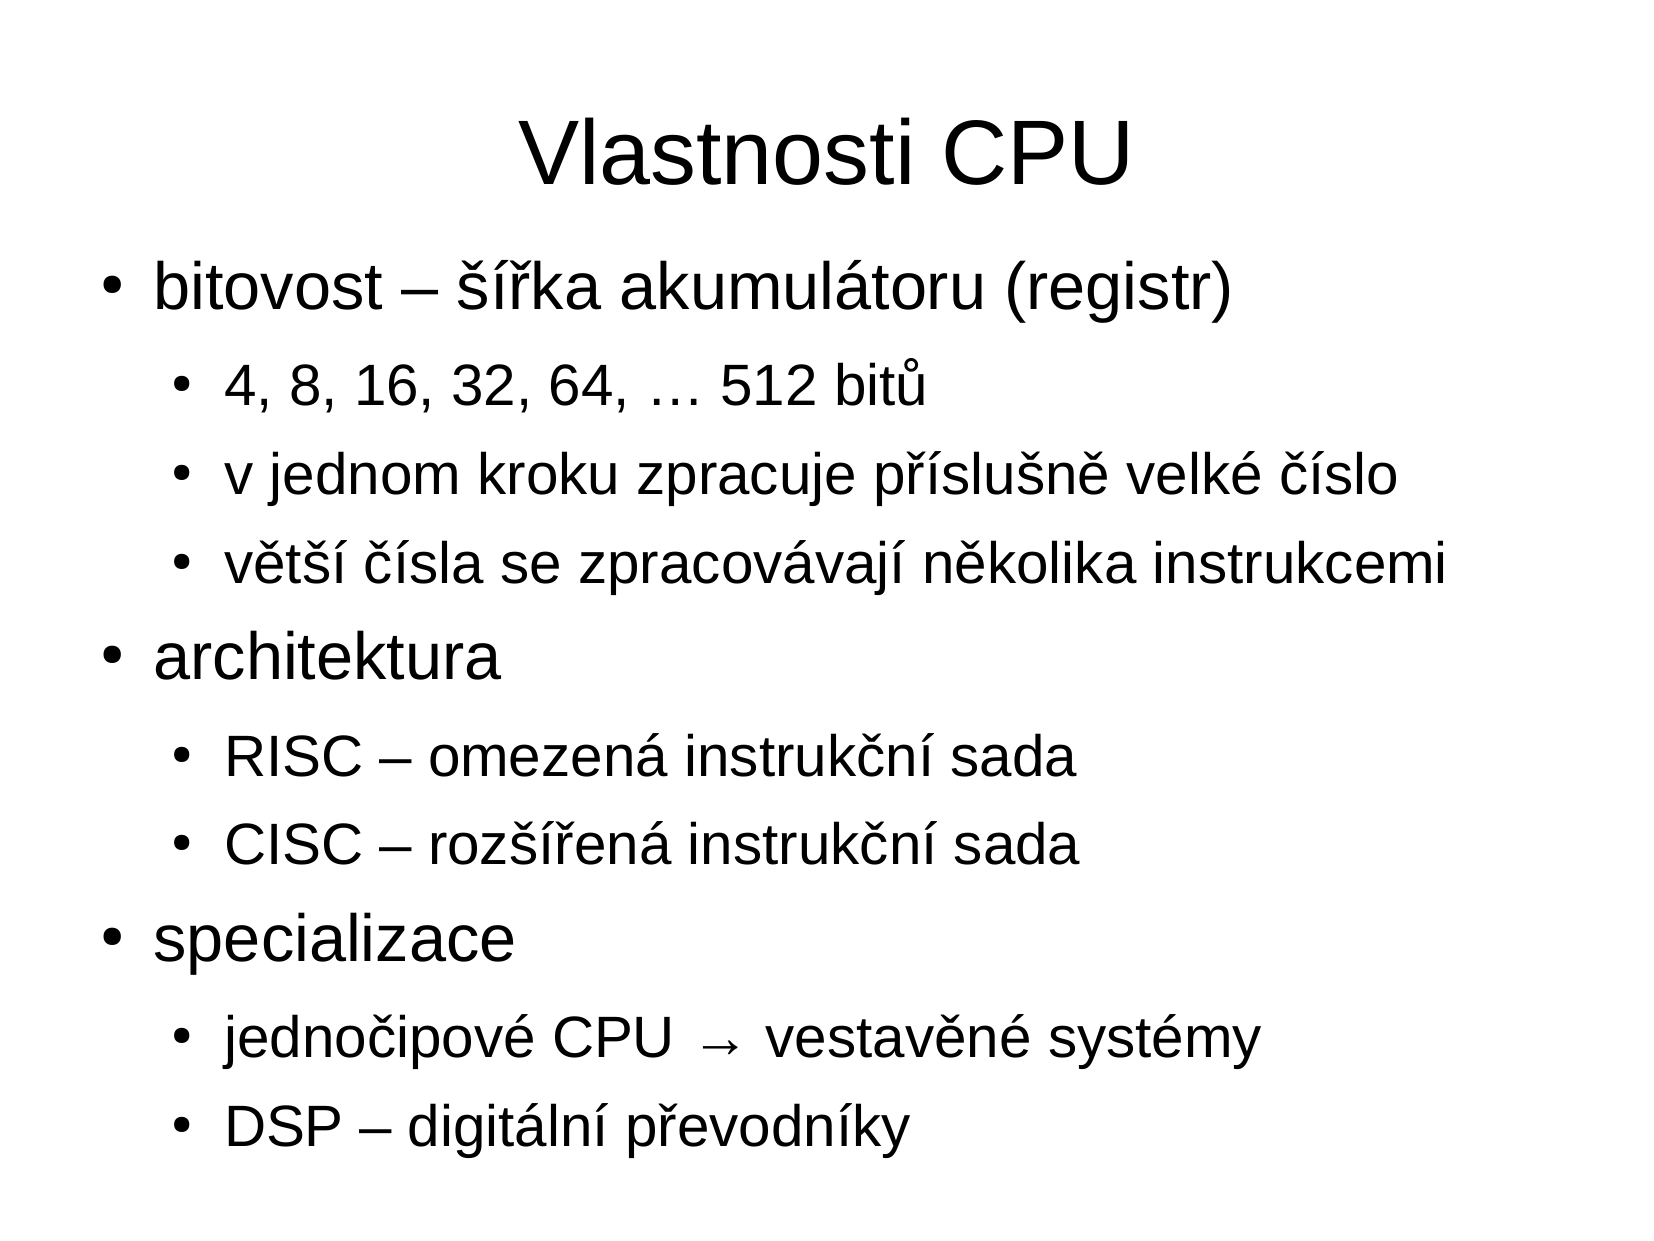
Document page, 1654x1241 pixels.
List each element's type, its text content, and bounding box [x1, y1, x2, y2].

list bitovost – šířka akumulátoru (registr) 4, 8, 16, 32, 64, … 512 bitů v jednom kroku zpracuje příslušně velké číslo větší čísla se zpracovávají několika instrukcemi architektura RISC – omezená instrukční sada CISC – rozšířená instrukční sada specializace jednočipové CPU → vestavěné systémy DSP – digitální převodníky [82, 248, 1571, 1158]
title Vlastnosti CPU [82, 56, 1571, 248]
